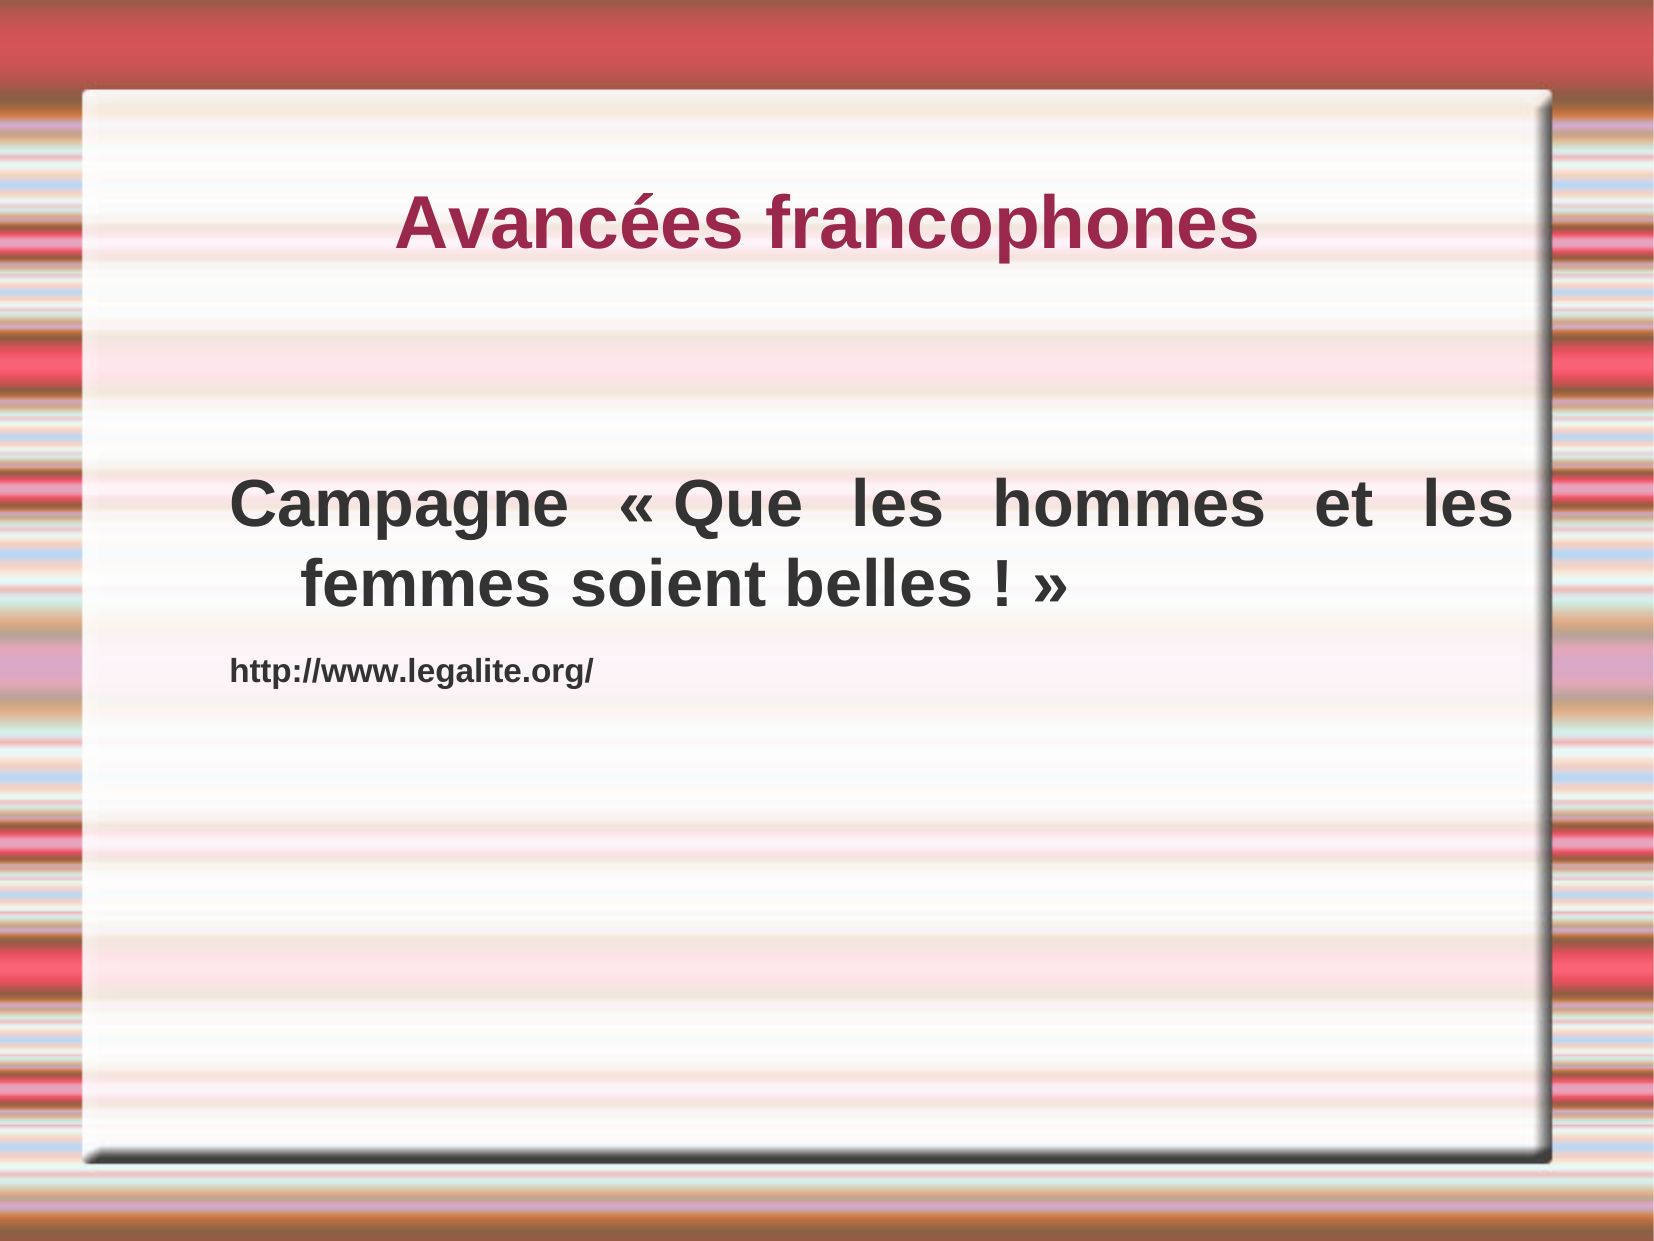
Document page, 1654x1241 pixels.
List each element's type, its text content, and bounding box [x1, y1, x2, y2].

title Avancées francophones [121, 114, 1534, 322]
list Campagne « Que les hommes et les femmes soient belles ! » http://www.legalite.org/ [134, 350, 1516, 1133]
